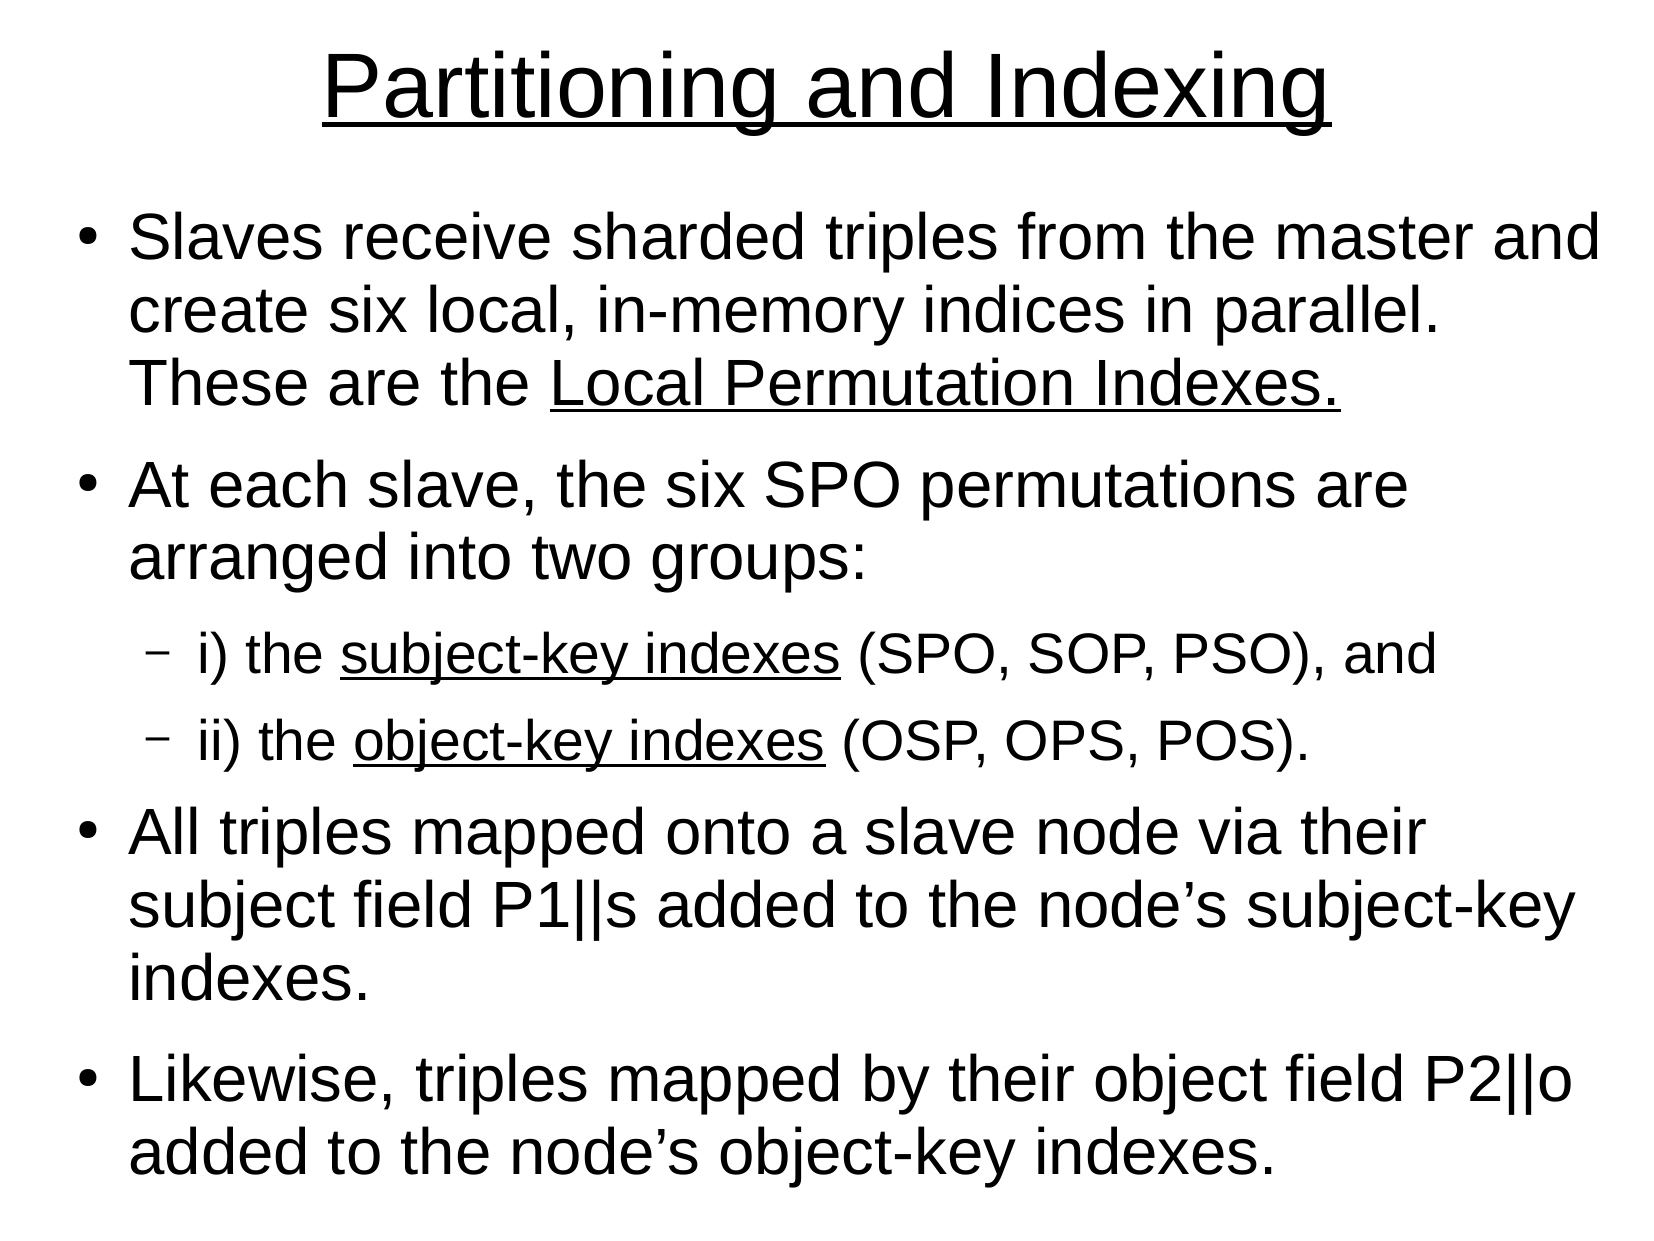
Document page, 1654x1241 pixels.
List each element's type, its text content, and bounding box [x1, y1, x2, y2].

title Partitioning and Indexing [0, 5, 1654, 166]
list Slaves receive sharded triples from the master and create six local, in-memory indices in parallel. These are the Local Permutation Indexes. At each slave, the six SPO permutations are arranged into two groups: i) the subject-key indexes (SPO, SOP, PSO), and ii) the object-key indexes (OSP, OPS, POS). All triples mapped onto a slave node via their subject field P1||s added to the node’s subject-key indexes. Likewise, triples mapped by their object field P2||o added to the node’s object-key indexes. [59, 200, 1607, 1193]
